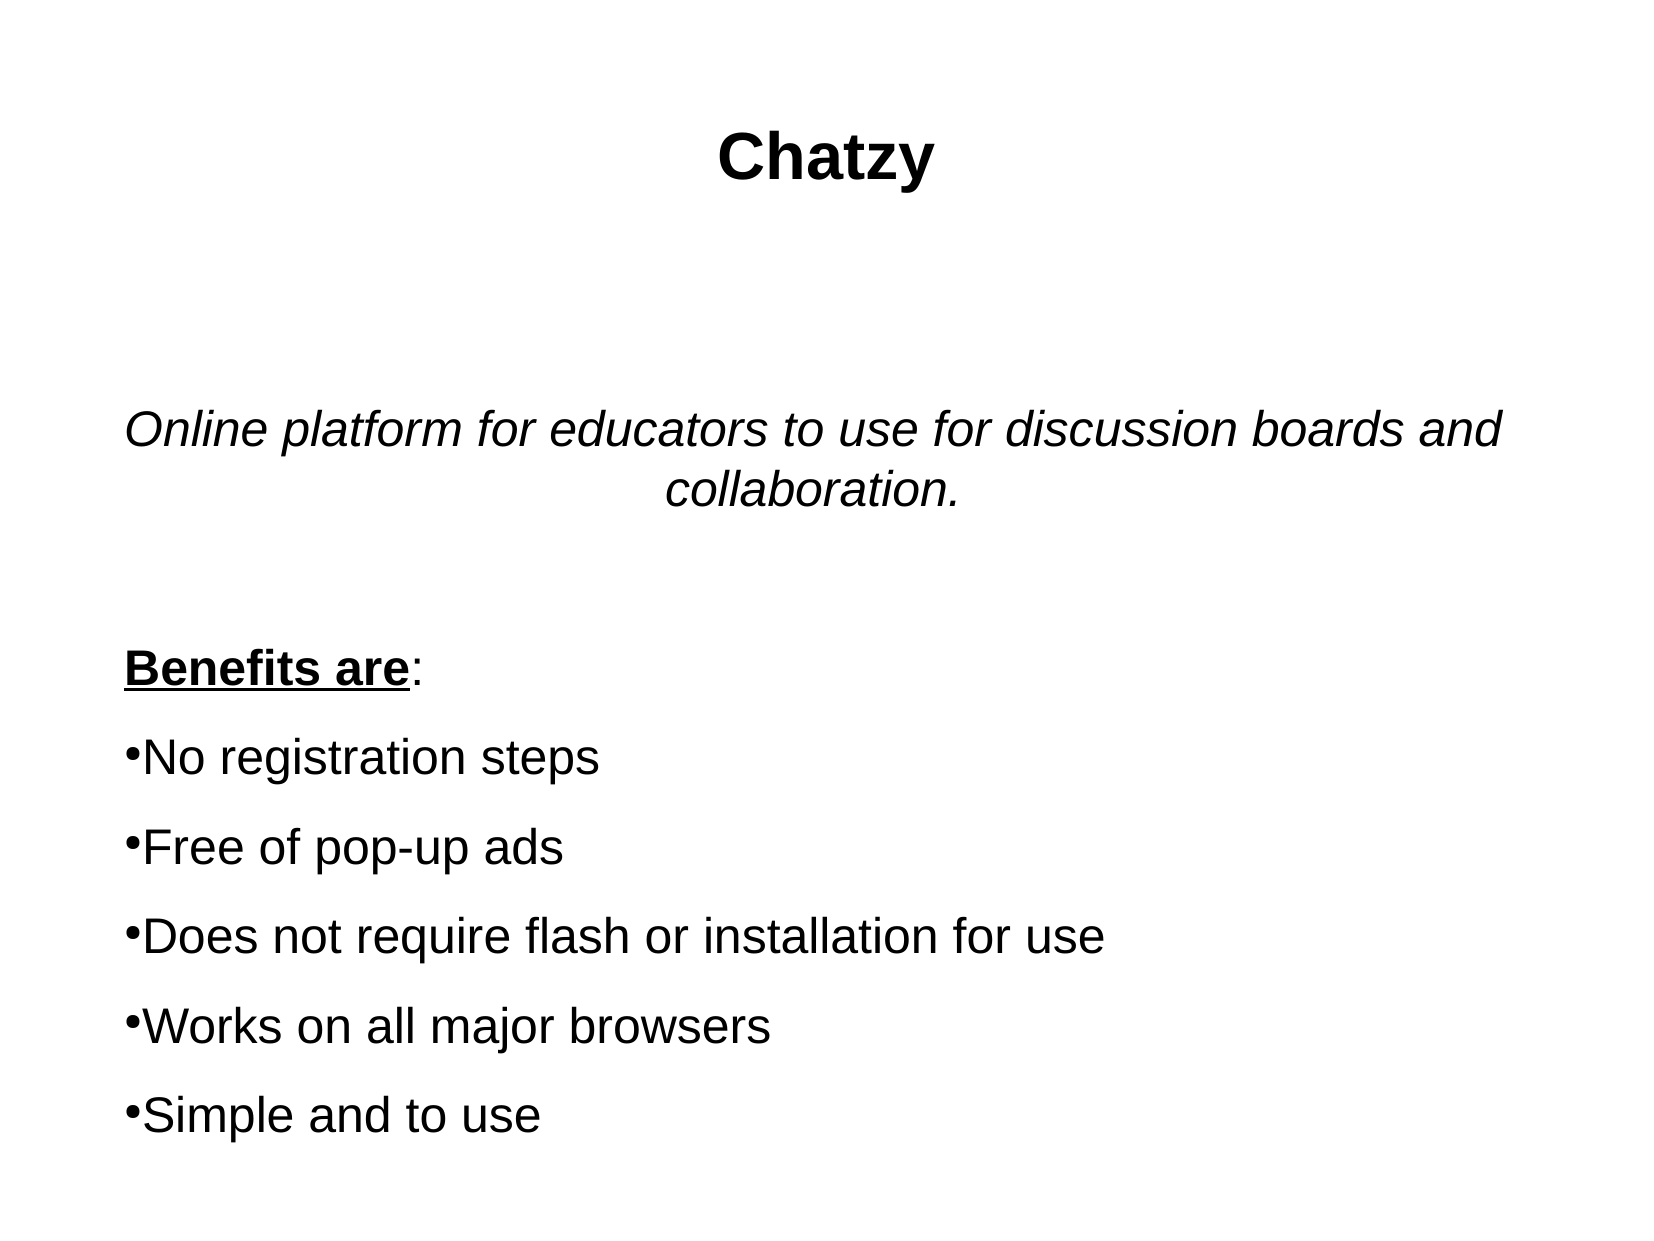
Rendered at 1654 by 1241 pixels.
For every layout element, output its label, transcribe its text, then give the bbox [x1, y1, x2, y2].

title Chatzy [82, 49, 1571, 257]
subtitle Online platform for educators to use for discussion boards and collaboration. Benefits are: No registration steps Free of pop-up ads Does not require flash or installation for use Works on all major browsers Simple and to use [124, 207, 1546, 1051]
